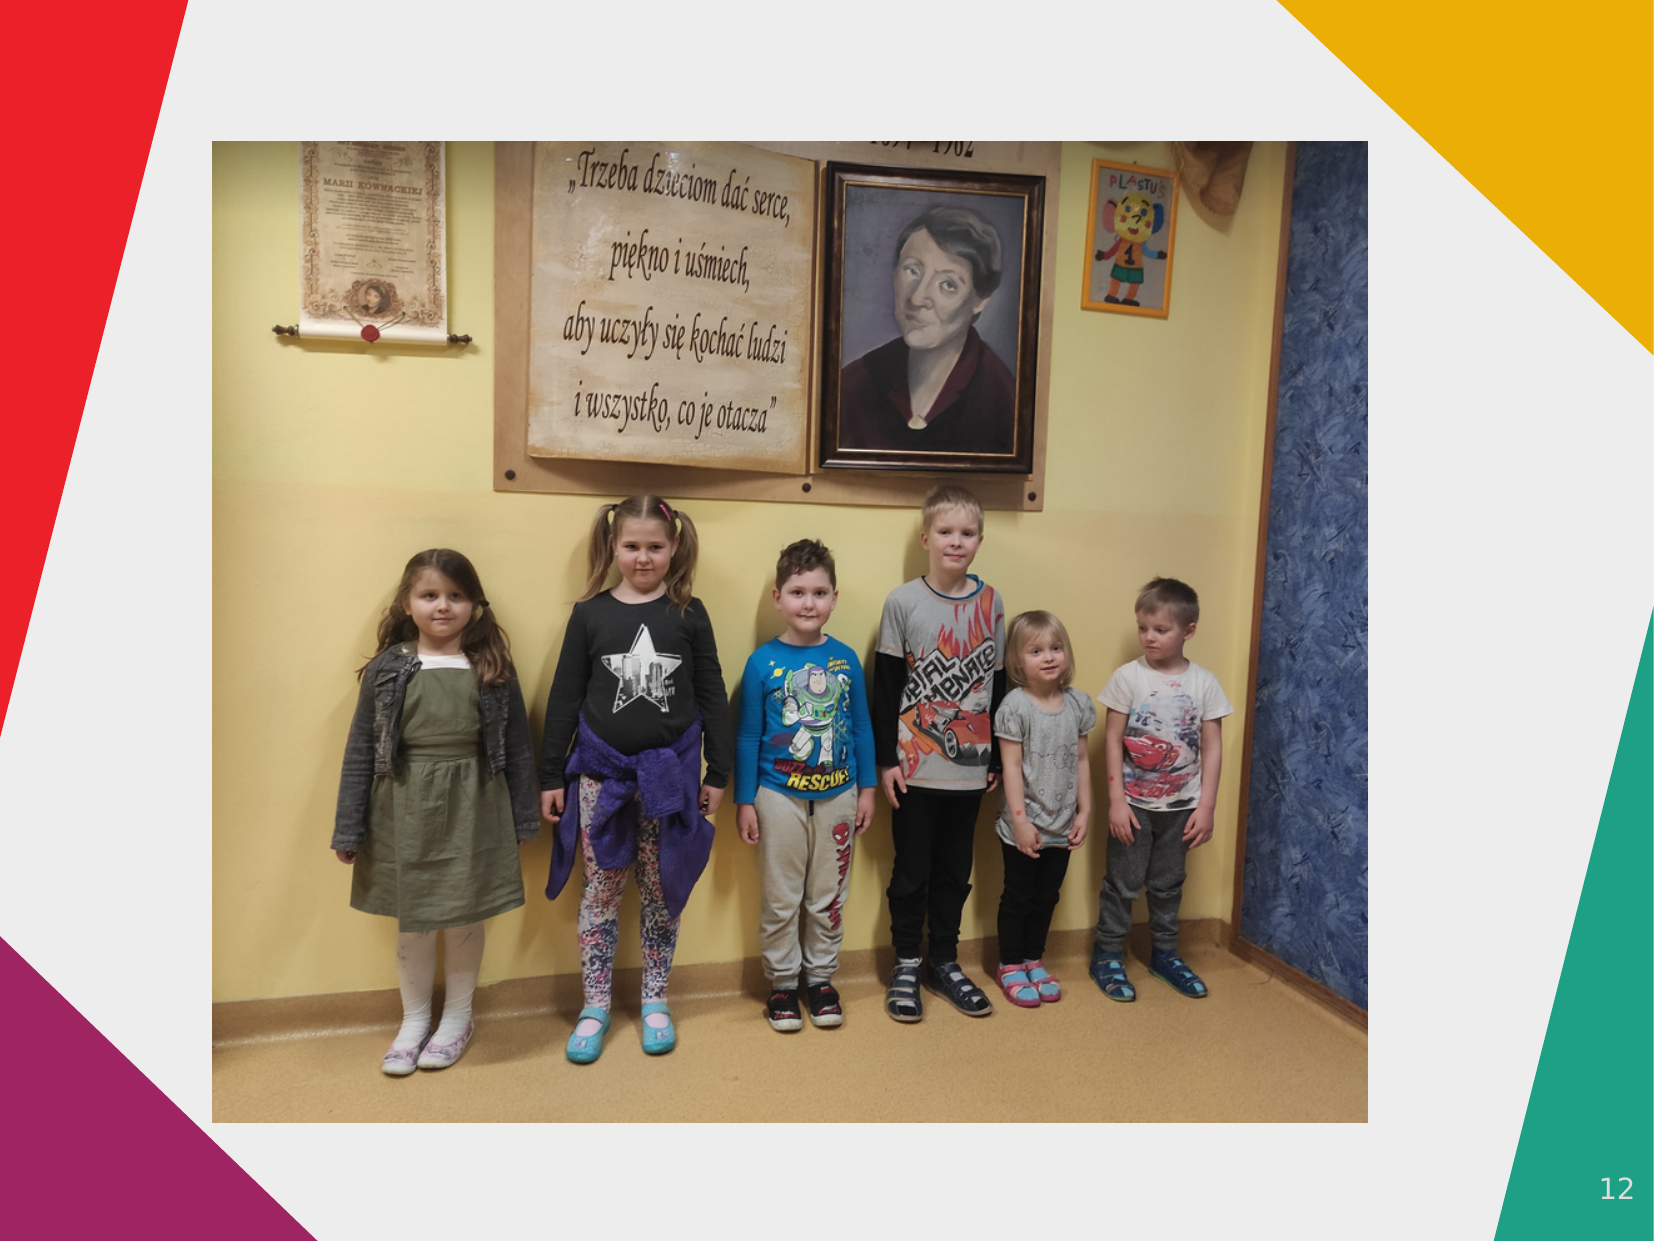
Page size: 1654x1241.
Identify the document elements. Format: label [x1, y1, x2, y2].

picture [212, 141, 1368, 1123]
